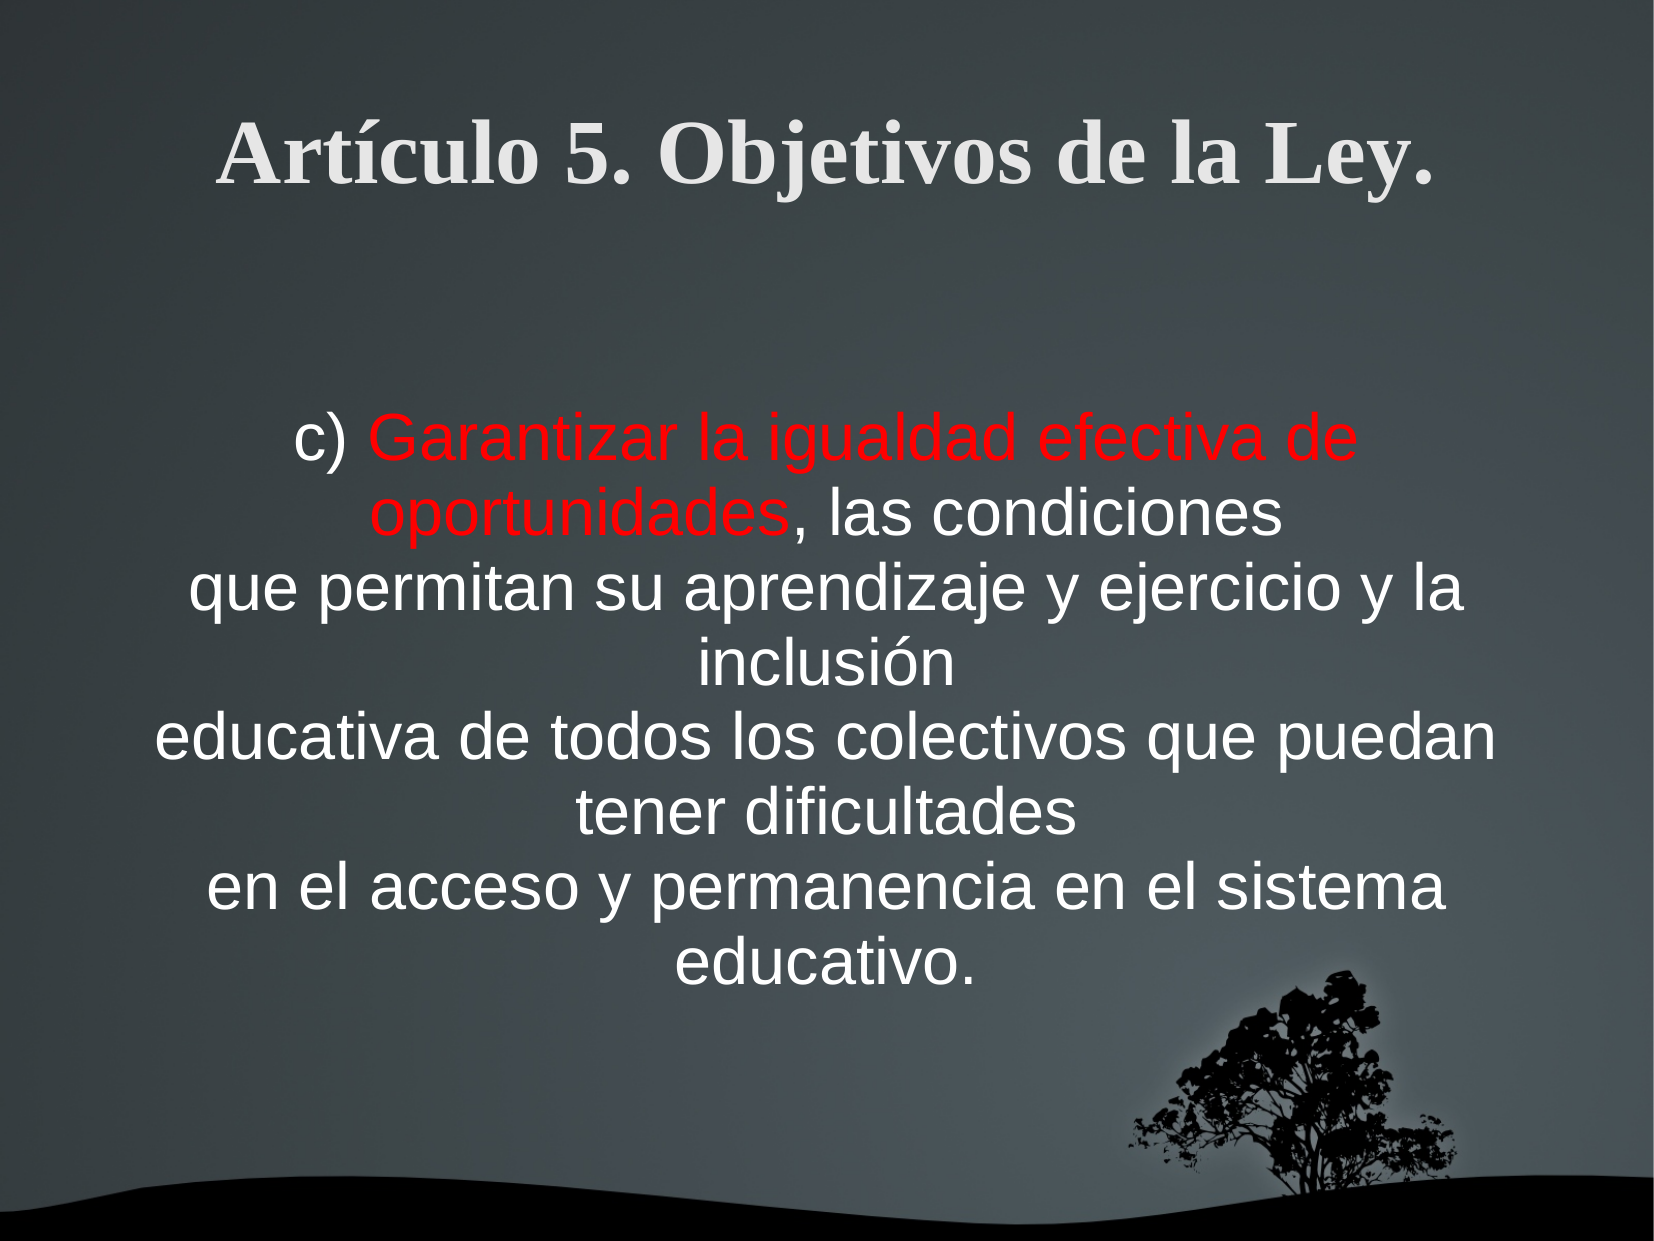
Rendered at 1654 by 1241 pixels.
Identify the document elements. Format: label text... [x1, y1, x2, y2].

title Artículo 5. Objetivos de la Ley. [82, 56, 1571, 250]
picture [0, 0, 1654, 1241]
subtitle c) Garantizar la igualdad efectiva de oportunidades, las condiciones que permitan su aprendizaje y ejercicio y la inclusión educativa de todos los colectivos que puedan tener dificultades en el acceso y permanencia en el sistema educativo. [82, 297, 1571, 1102]
